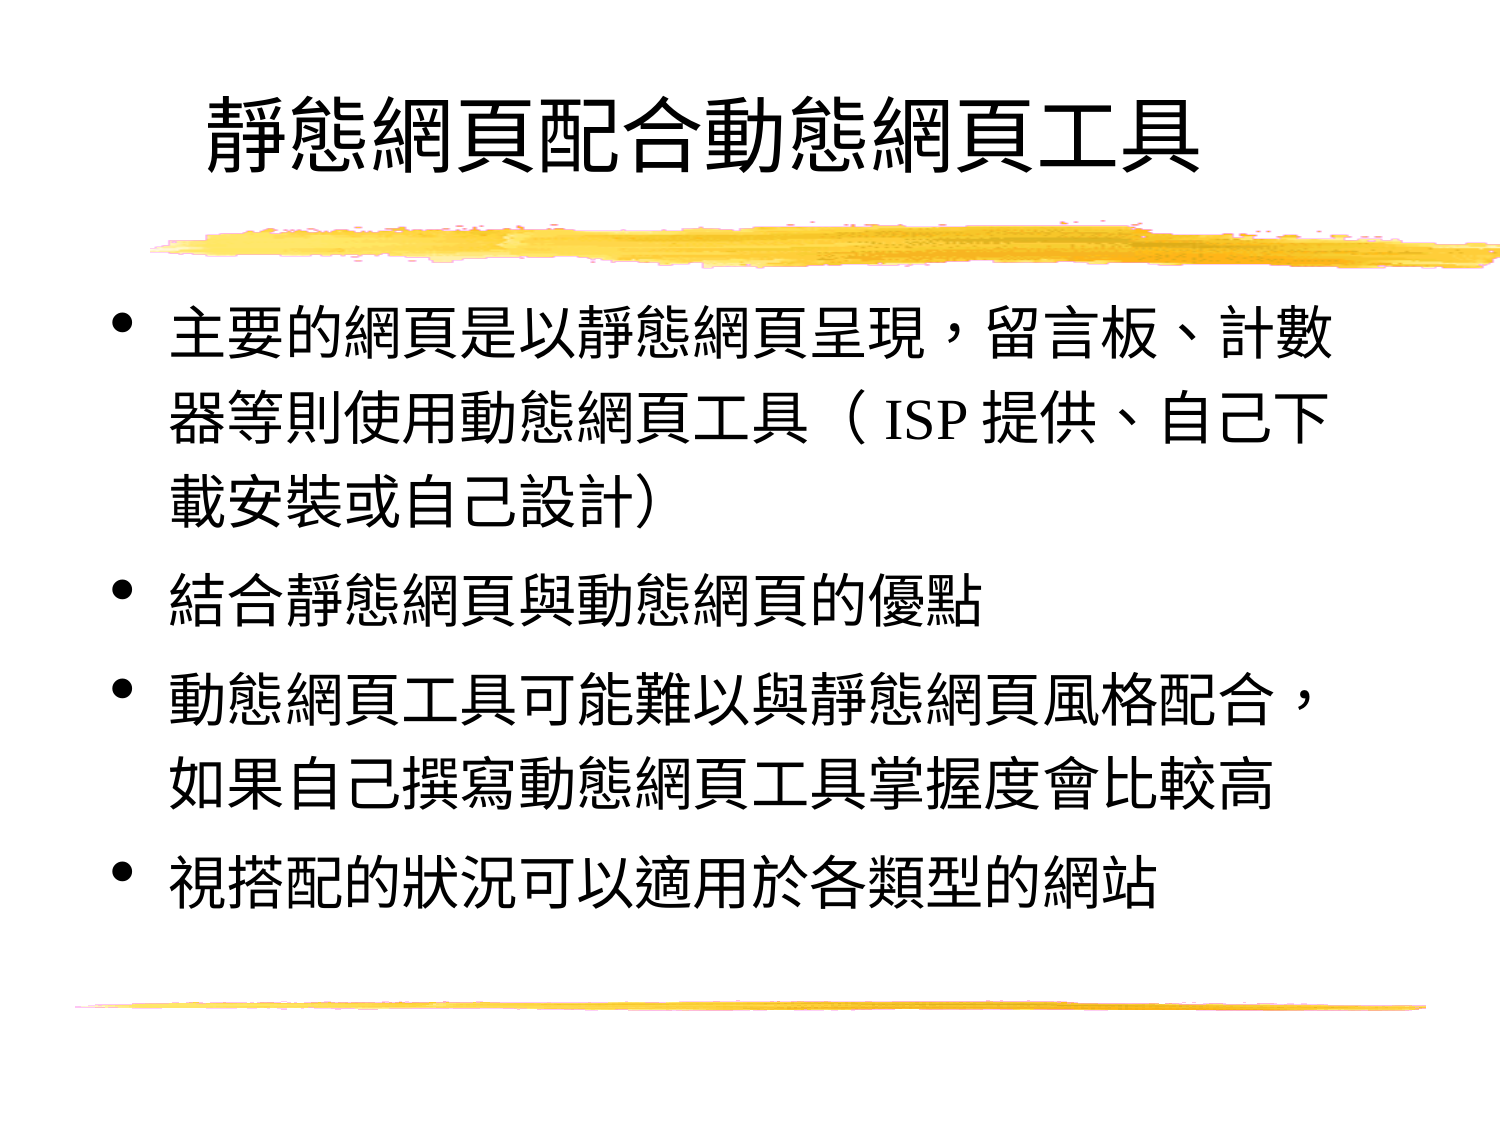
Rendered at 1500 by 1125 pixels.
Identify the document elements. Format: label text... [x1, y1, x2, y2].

list 主要的網頁是以靜態網頁呈現，留言板、計數器等則使用動態網頁工具（ISP提供、自己下載安裝或自己設計） 結合靜態網頁與動態網頁的優點 動態網頁工具可能難以與靜態網頁風格配合，如果自己撰寫動態網頁工具掌握度會比較高 視搭配的狀況可以適用於各類型的網站 [112, 287, 1388, 963]
picture [150, 215, 1500, 279]
title 靜態網頁配合動態網頁工具 [66, 30, 1342, 231]
picture [75, 999, 1426, 1013]
